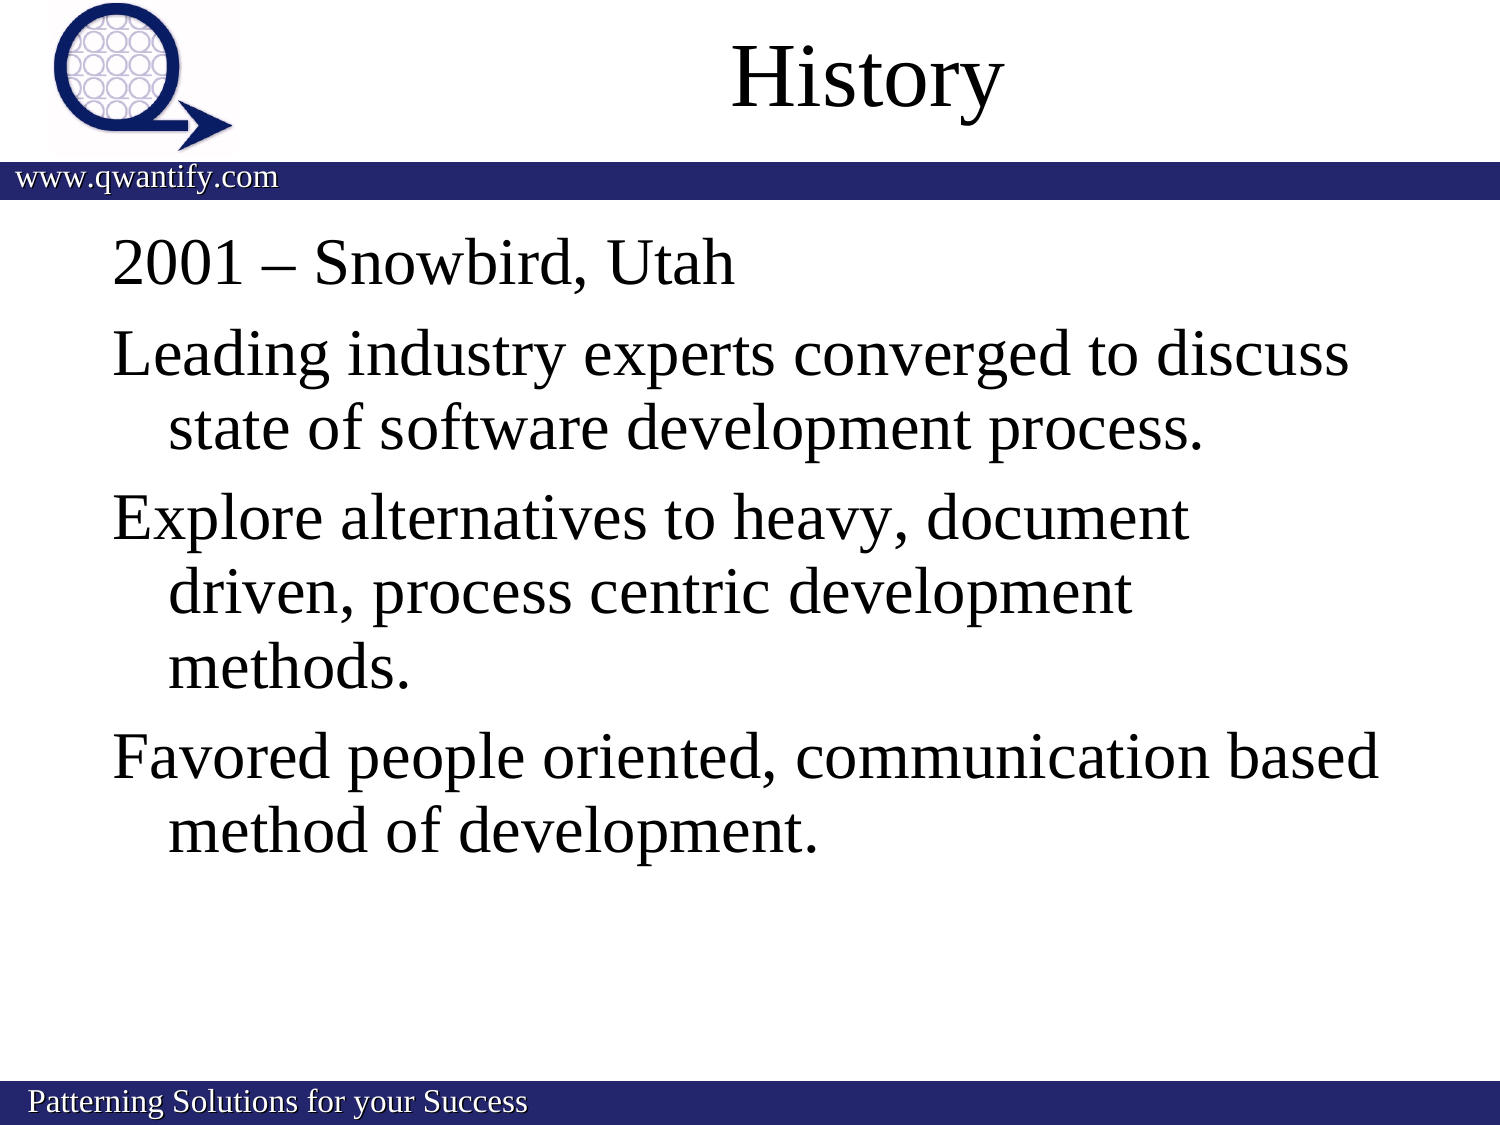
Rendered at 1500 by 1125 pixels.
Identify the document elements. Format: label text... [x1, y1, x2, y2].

title History [287, 0, 1450, 193]
picture [50, 0, 238, 157]
picture [0, 1081, 1500, 1125]
picture [0, 162, 1500, 200]
list 2001 – Snowbird, Utah Leading industry experts converged to discuss state of software development process. Explore alternatives to heavy, document driven, process centric development methods. Favored people oriented, communication based method of development. [112, 224, 1388, 1076]
